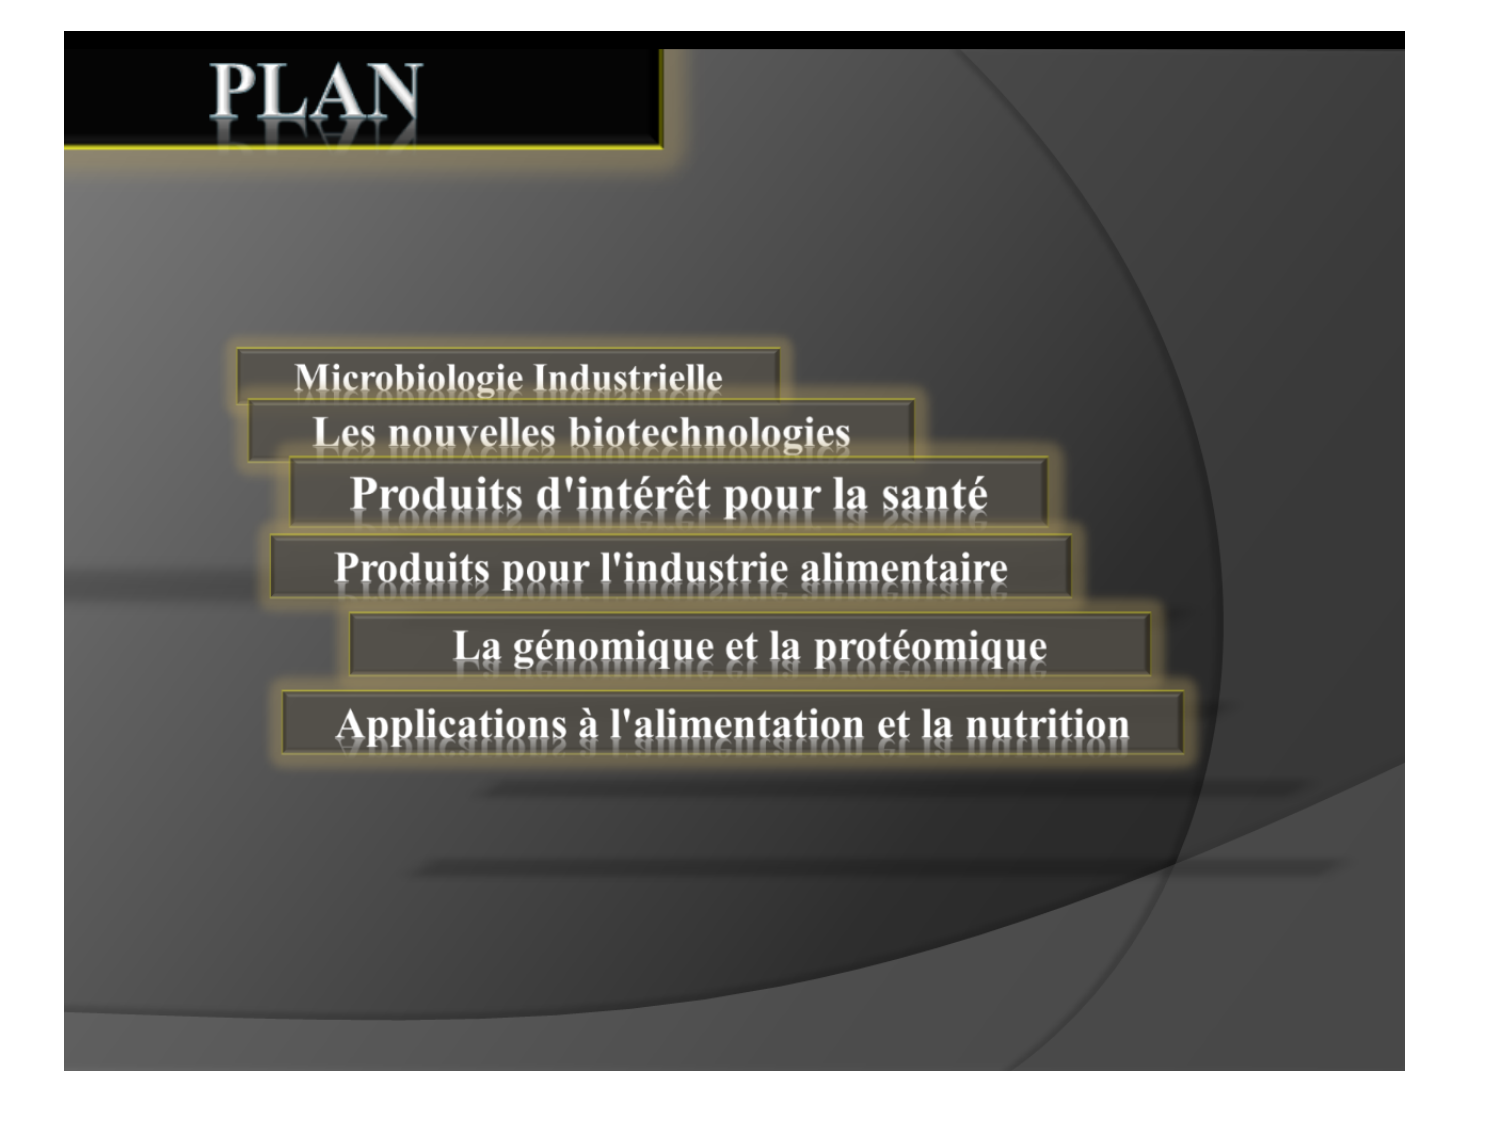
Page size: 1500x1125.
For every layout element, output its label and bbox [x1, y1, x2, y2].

picture [64, 31, 1405, 1071]
